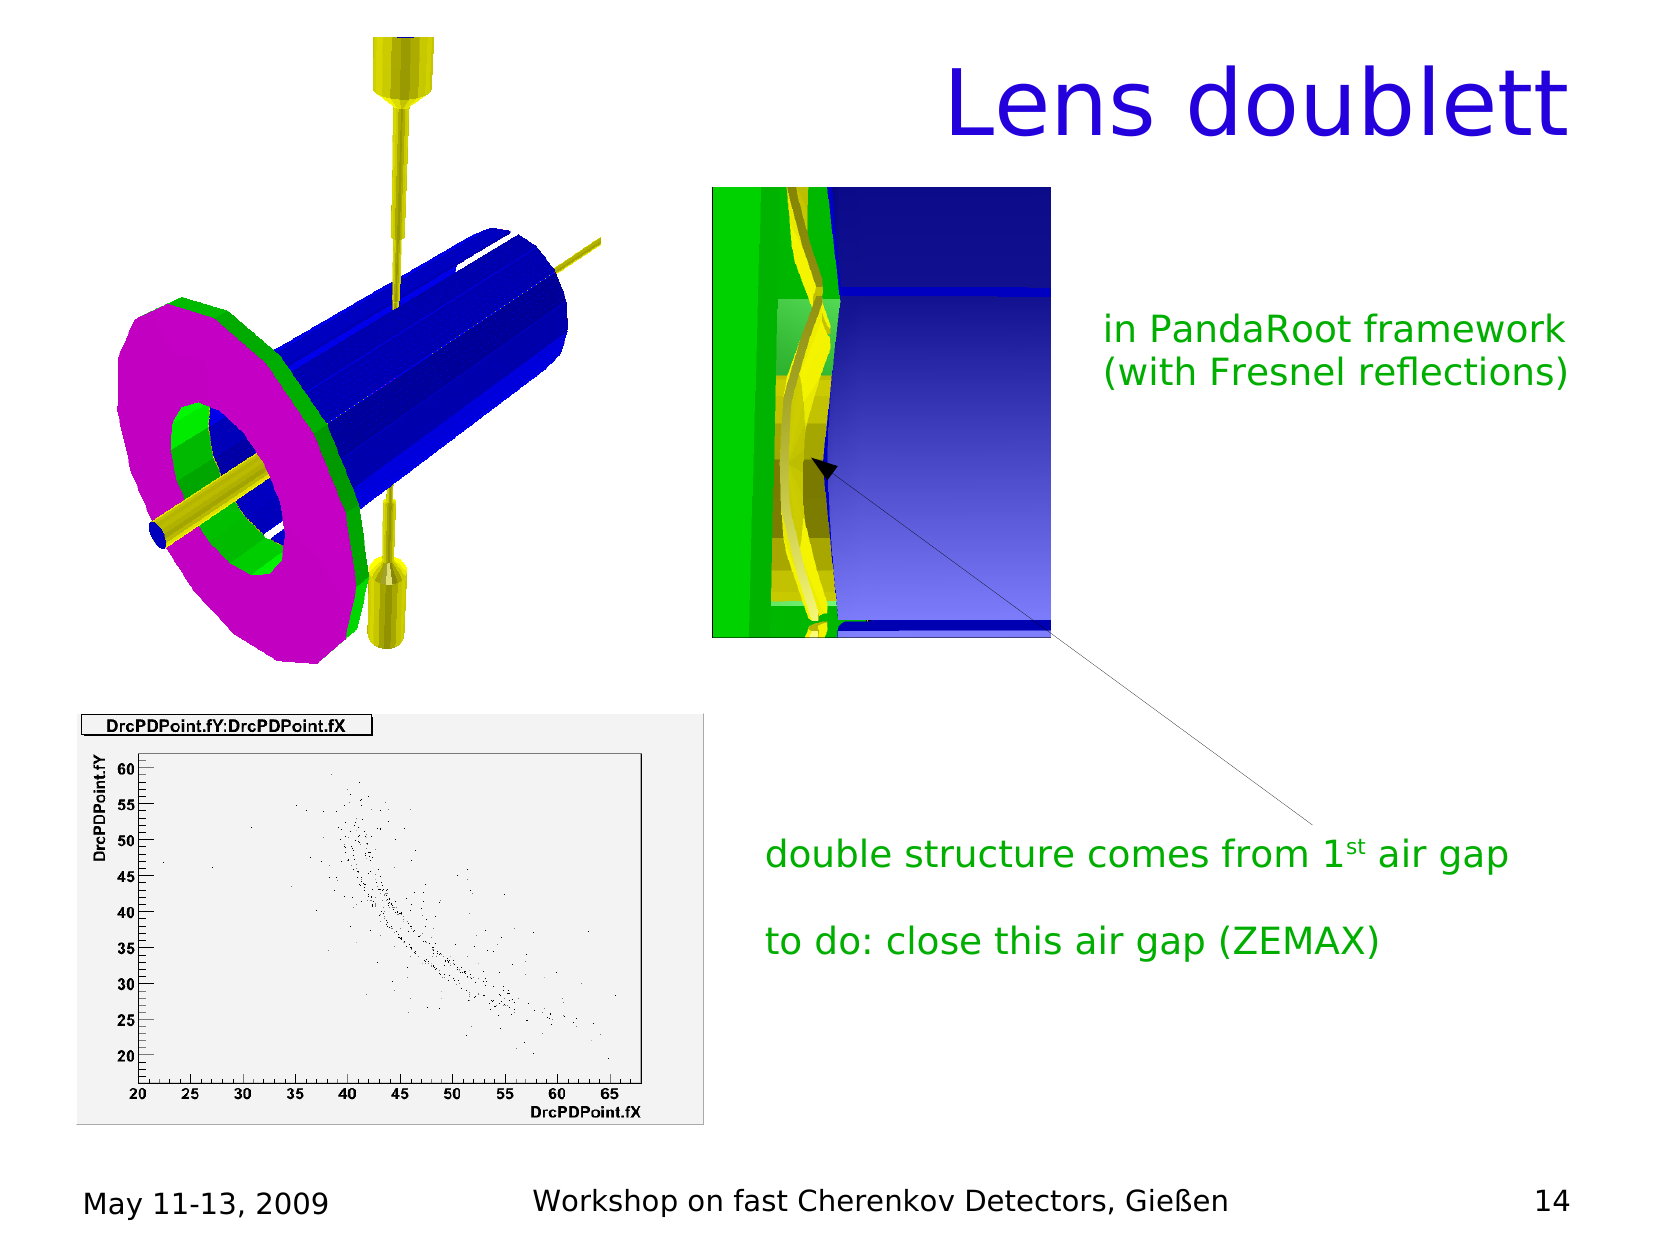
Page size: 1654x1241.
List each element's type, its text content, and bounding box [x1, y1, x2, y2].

picture [74, 37, 601, 676]
title Lens doublett [601, 49, 1571, 157]
text_box double structure comes from 1st air gap to do: close this air gap (ZEMAX) [750, 825, 1525, 972]
text_box in PandaRoot framework (with Fresnel reflections) [1088, 300, 1585, 402]
picture [712, 187, 1051, 638]
picture [75, 712, 704, 1126]
